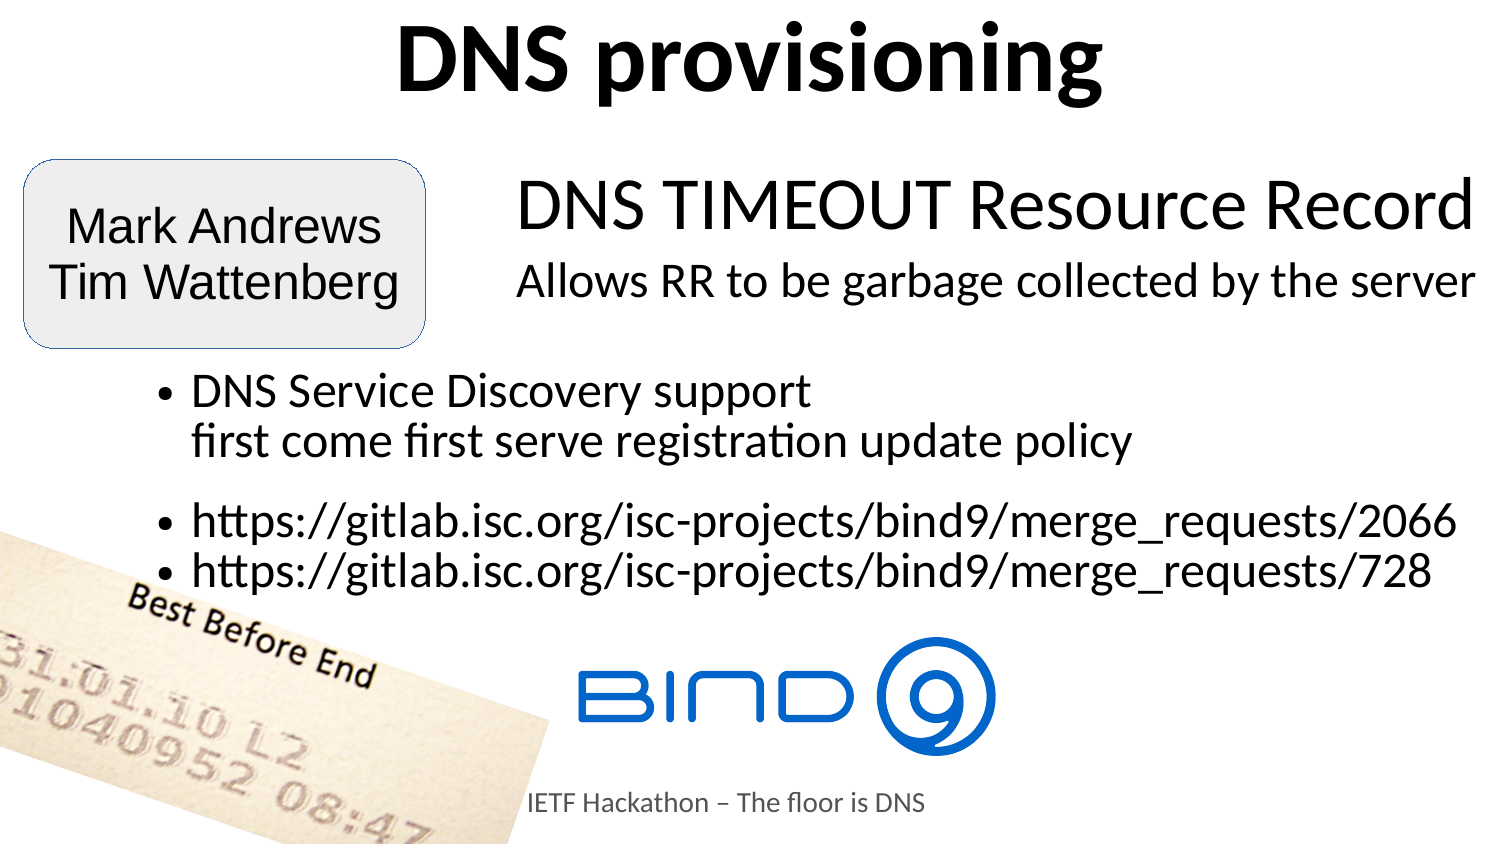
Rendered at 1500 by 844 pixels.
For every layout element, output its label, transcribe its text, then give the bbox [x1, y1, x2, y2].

text_box Mark Andrews Tim Wattenberg [23, 159, 426, 349]
title DNS provisioning [75, 0, 1425, 122]
picture [578, 637, 996, 756]
picture [0, 530, 550, 844]
text_box DNS Service Discovery support first come first serve registration update policy https://gitlab.isc.org/isc-projects/bind9/merge_requests/2066 https://gitlab.isc.org/isc-projects/bind9/merge_requests/728 [141, 312, 1500, 708]
text_box DNS TIMEOUT Resource Record Allows RR to be garbage collected by the server [501, 165, 1495, 312]
